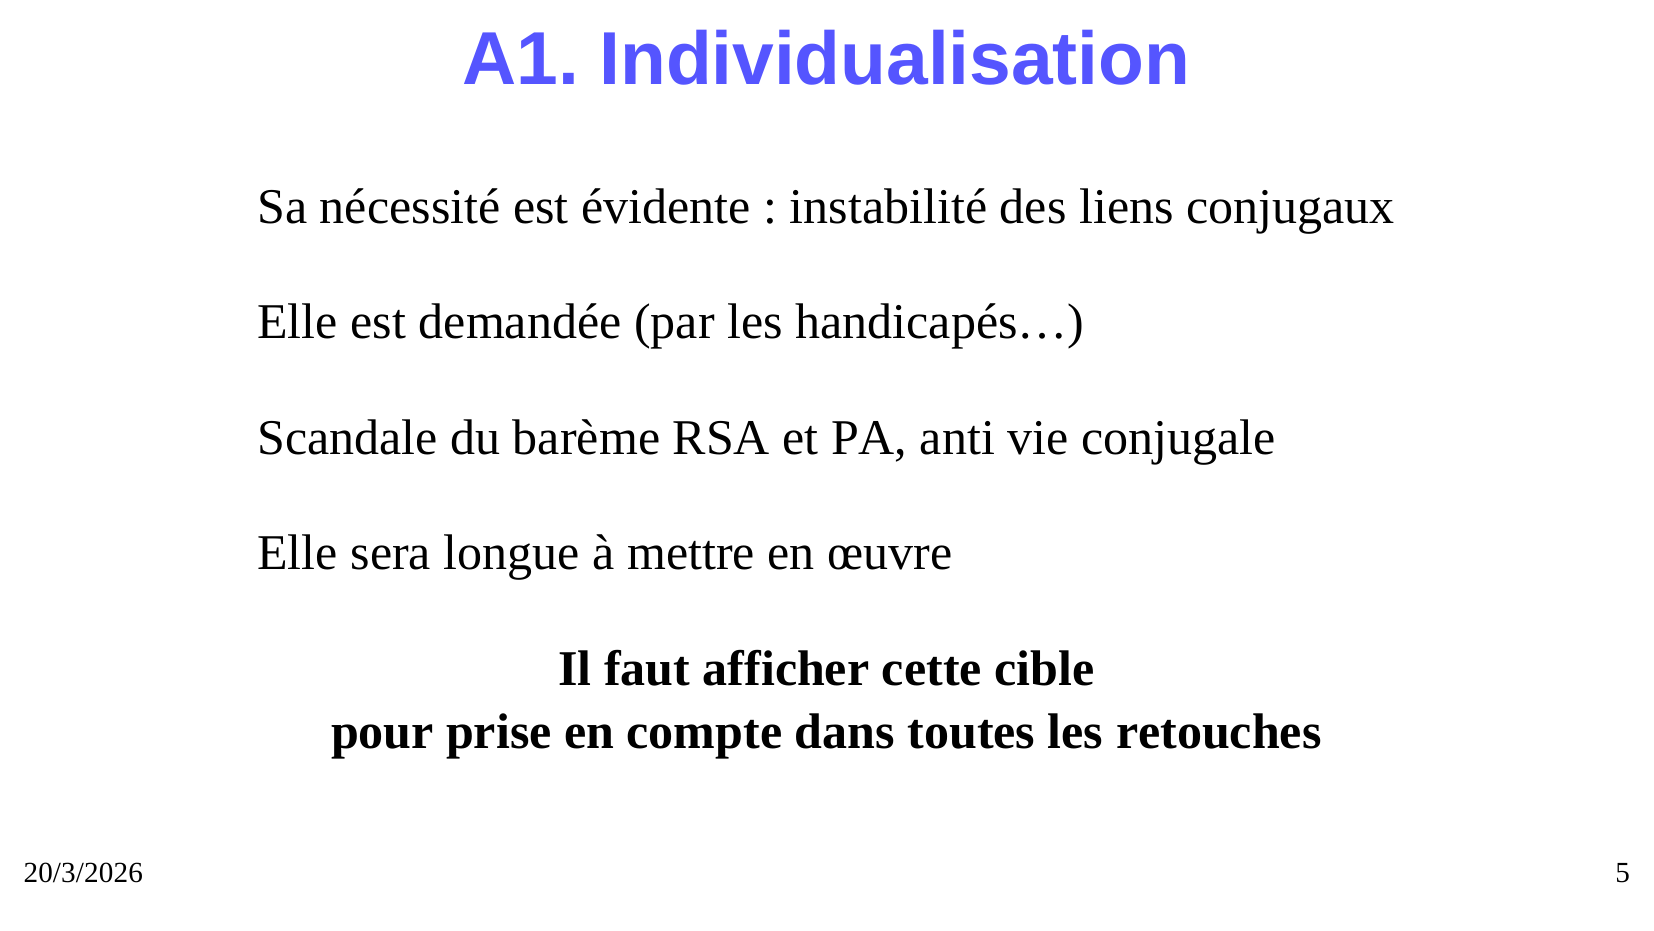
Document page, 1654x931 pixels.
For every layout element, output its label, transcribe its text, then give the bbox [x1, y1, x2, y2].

title A1. Individualisation [82, 0, 1571, 119]
text_box Sa nécessité est évidente : instabilité des liens conjugaux Elle est demandée (par les handicapés…) Scandale du barème RSA et PA, anti vie conjugale Elle sera longue à mettre en œuvre Il faut afficher cette cible pour prise en compte dans toutes les retouches [187, 158, 1467, 772]
